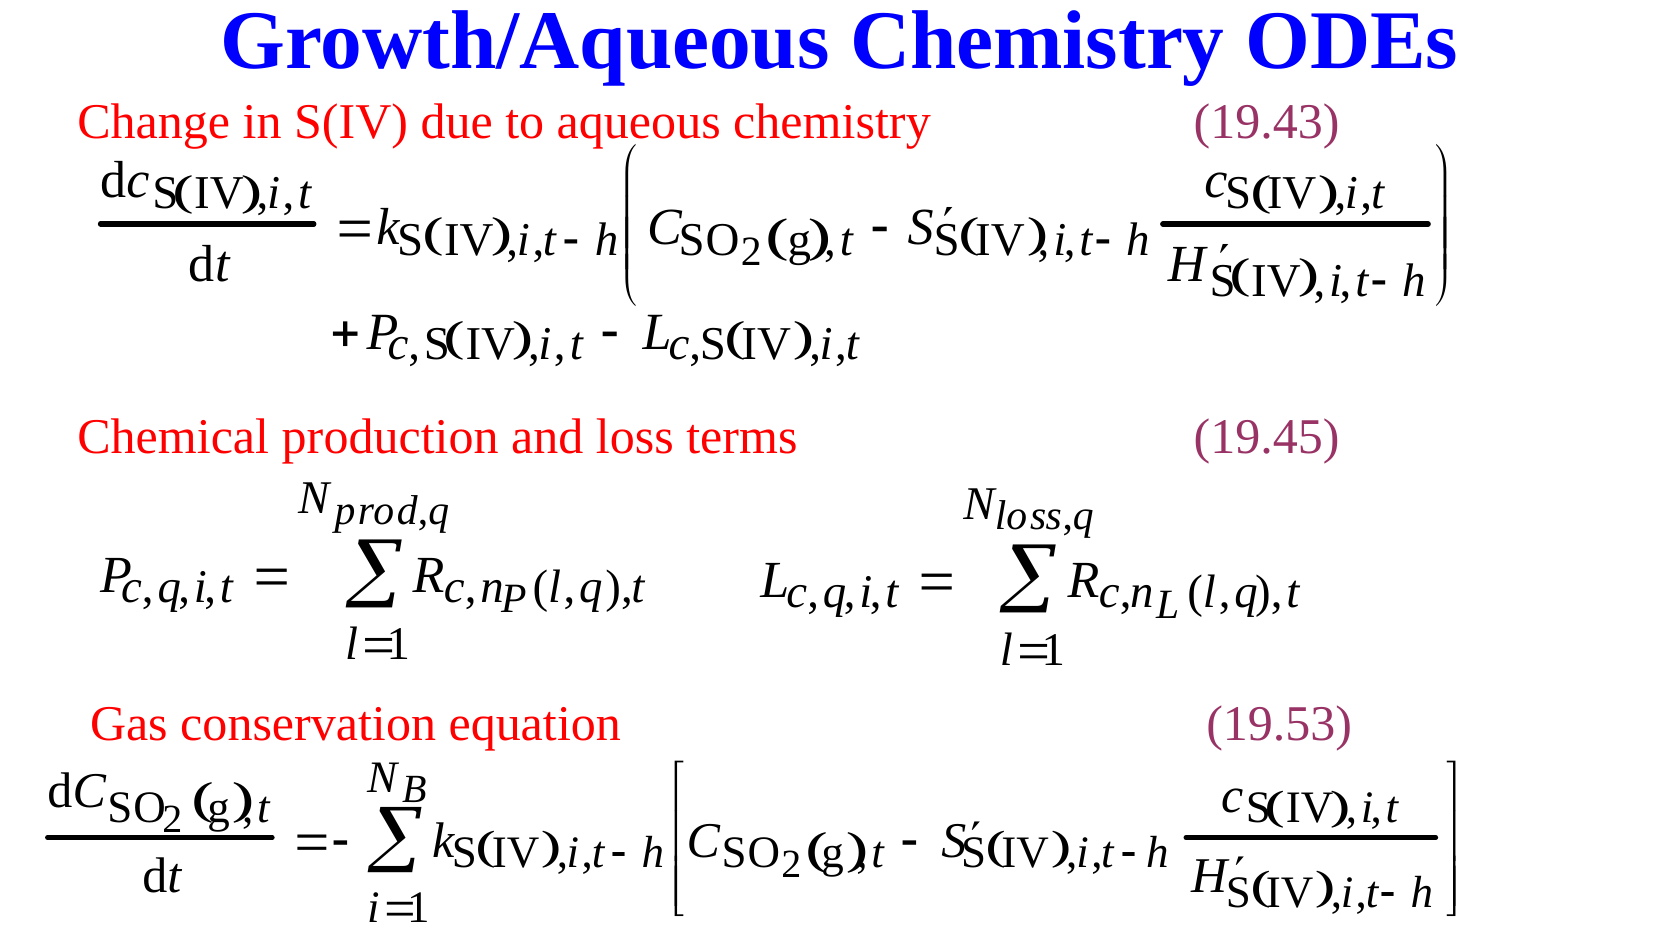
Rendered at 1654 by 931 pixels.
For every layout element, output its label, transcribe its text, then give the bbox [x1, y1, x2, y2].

chart [750, 482, 1313, 676]
chart [89, 477, 663, 671]
chart [37, 757, 1476, 931]
text_box Gas conservation equation (19.53) [75, 695, 1438, 757]
title Growth/Aqueous Chemistry ODEs [60, 0, 1621, 76]
chart [90, 140, 1470, 381]
text_box Change in S(IV) due to aqueous chemistry (19.43) [62, 92, 1425, 192]
text_box Chemical production and loss terms (19.45) [62, 408, 1425, 508]
